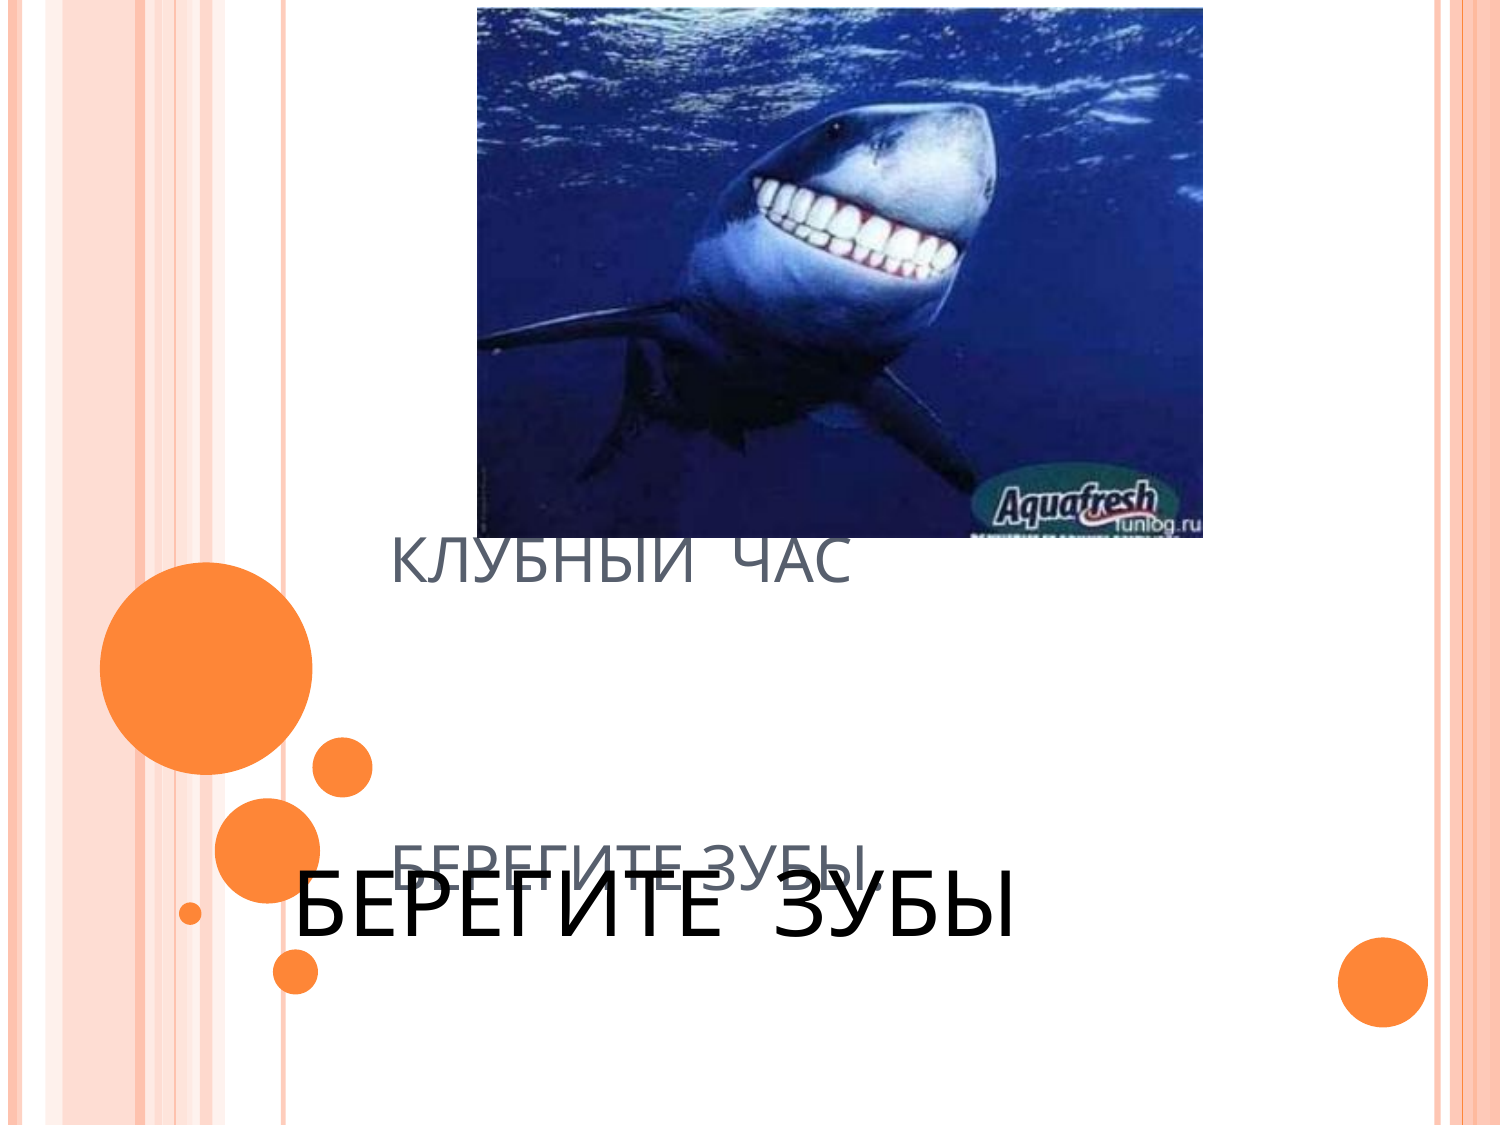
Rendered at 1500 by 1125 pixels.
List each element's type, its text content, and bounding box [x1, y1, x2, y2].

picture [477, 7, 1203, 538]
title КЛУБНЫЙ ЧАС [375, 512, 1388, 820]
subtitle БЕРЕГИТЕ ЗУБЫ. [375, 820, 1388, 1046]
text_box БЕРЕГИТЕ ЗУБЫ [277, 837, 1036, 963]
